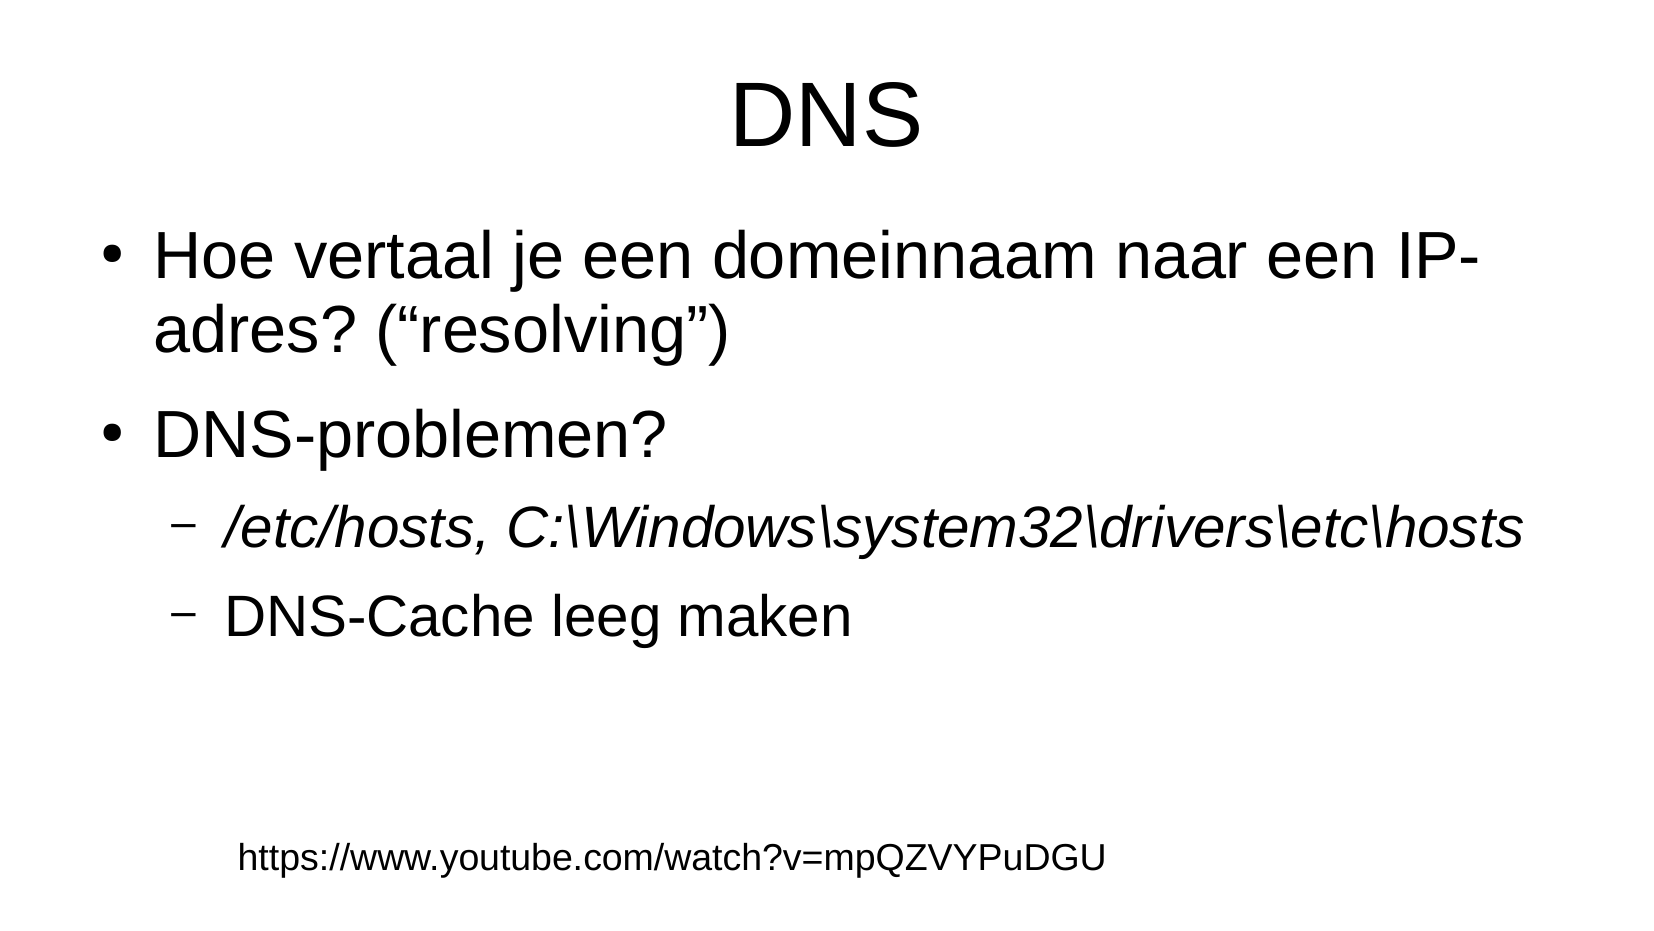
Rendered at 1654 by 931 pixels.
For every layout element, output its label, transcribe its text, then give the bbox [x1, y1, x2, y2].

list Hoe vertaal je een domeinnaam naar een IP-adres? (“resolving”) DNS-problemen? /etc/hosts, C:\Windows\system32\drivers\etc\hosts DNS-Cache leeg maken [82, 217, 1571, 758]
title DNS [82, 37, 1571, 193]
text_box https://www.youtube.com/watch?v=mpQZVYPuDGU [222, 828, 1123, 886]
